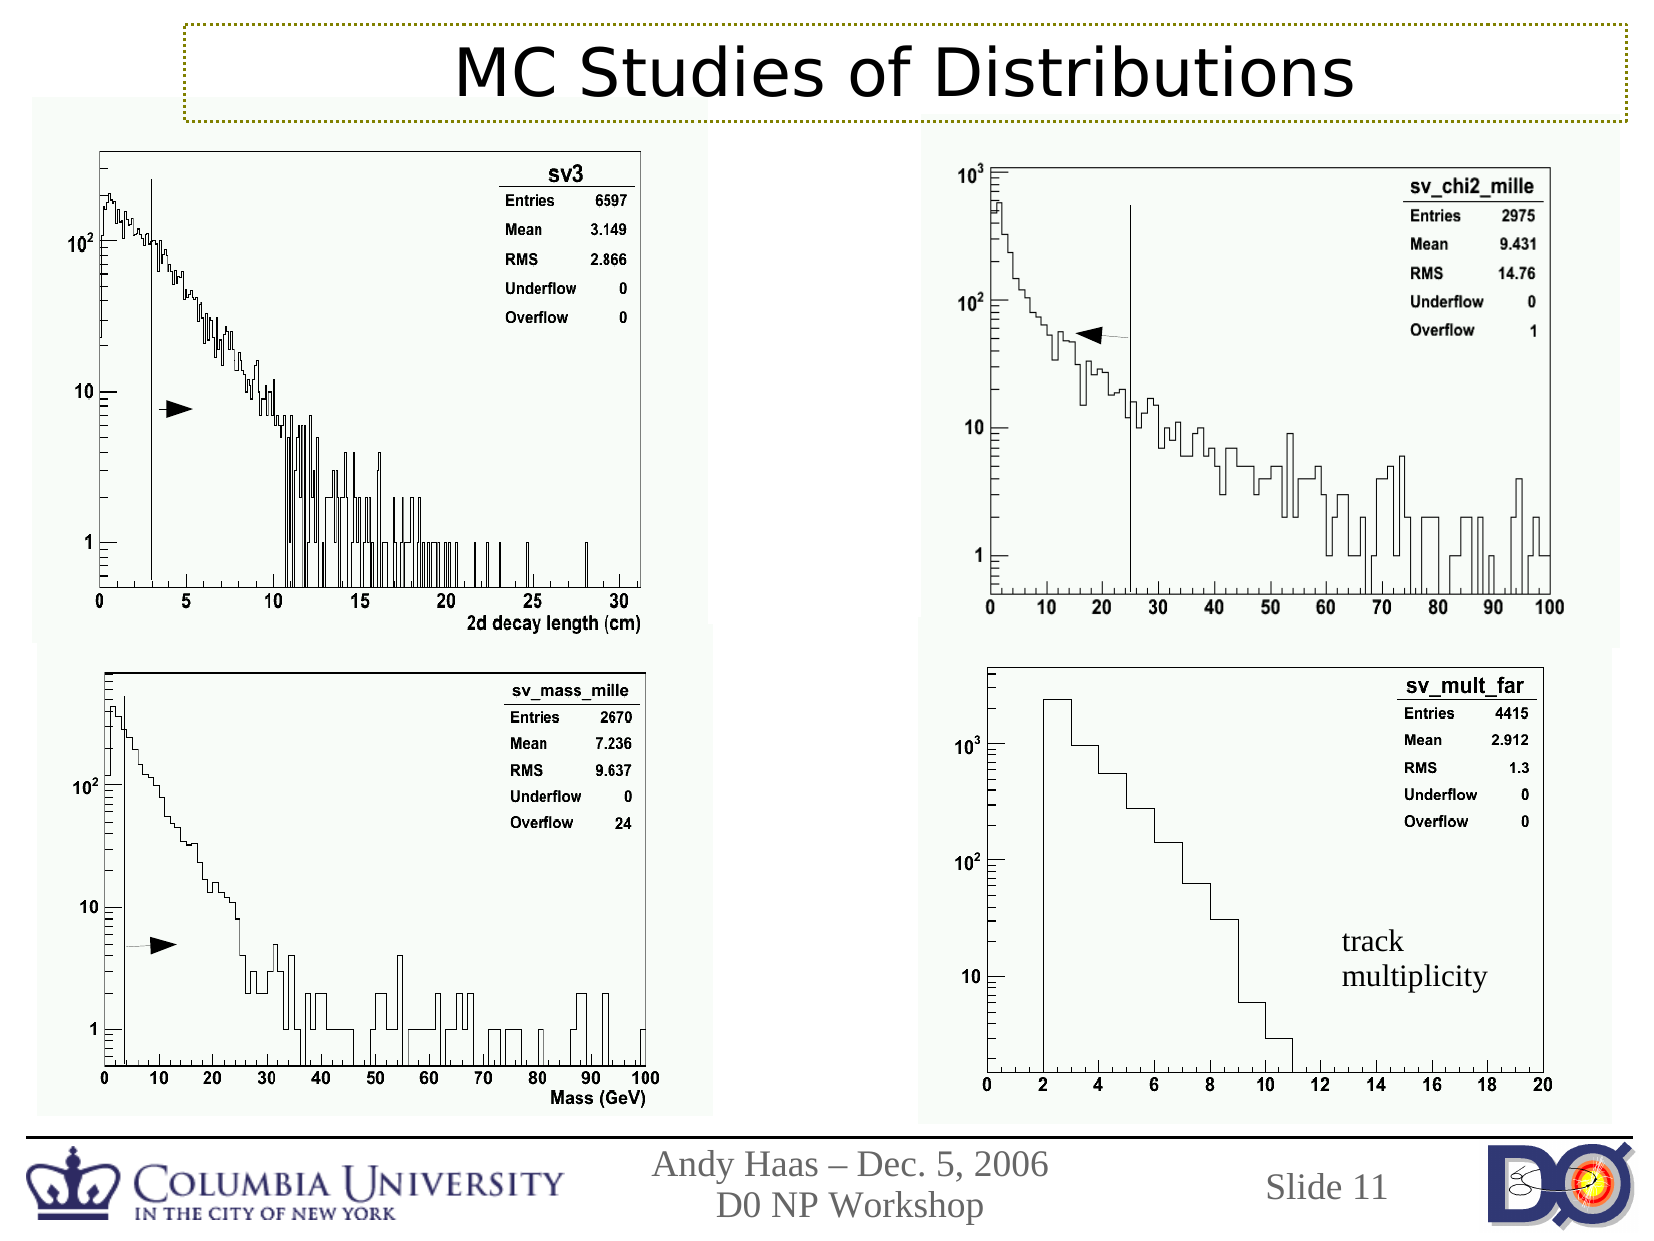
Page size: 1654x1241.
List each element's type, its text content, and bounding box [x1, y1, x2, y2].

picture [26, 1146, 565, 1220]
picture [1479, 1140, 1639, 1233]
picture [32, 97, 713, 1116]
title MC Studies of Distributions [184, 24, 1627, 122]
picture [918, 122, 1620, 1124]
text_box track multiplicity [1341, 923, 1489, 995]
